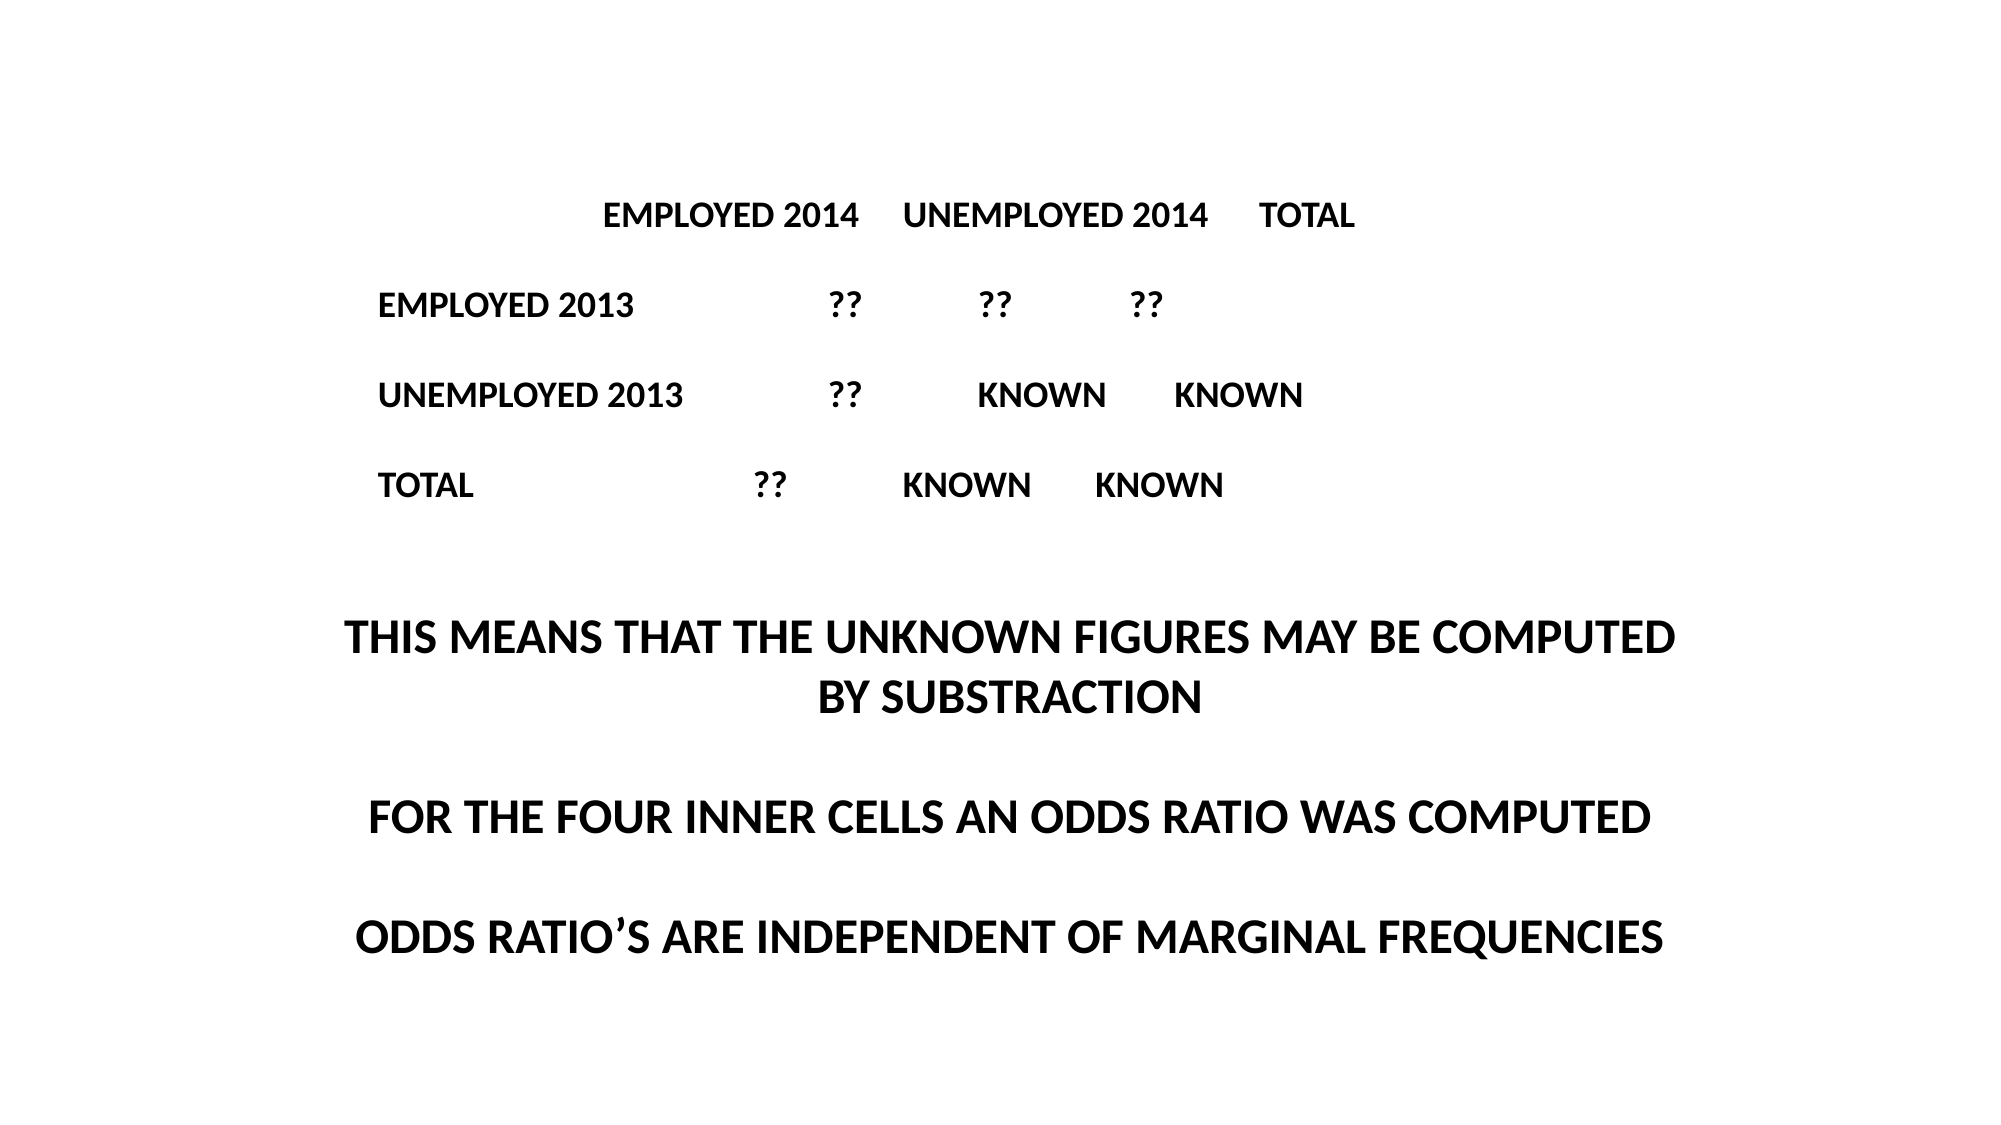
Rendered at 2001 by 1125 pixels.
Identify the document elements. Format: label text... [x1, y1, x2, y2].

text_box EMPLOYED 2014 UNEMPLOYED 2014 TOTAL EMPLOYED 2013 ?? ?? ?? UNEMPLOYED 2013 ?? KNOWN KNOWN TOTAL ?? KNOWN KNOWN [363, 183, 1658, 517]
text_box THIS MEANS THAT THE UNKNOWN FIGURES MAY BE COMPUTED BY SUBSTRACTION FOR THE FOUR INNER CELLS AN ODDS RATIO WAS COMPUTED ODDS RATIO’S ARE INDEPENDENT OF MARGINAL FREQUENCIES [318, 595, 1703, 975]
